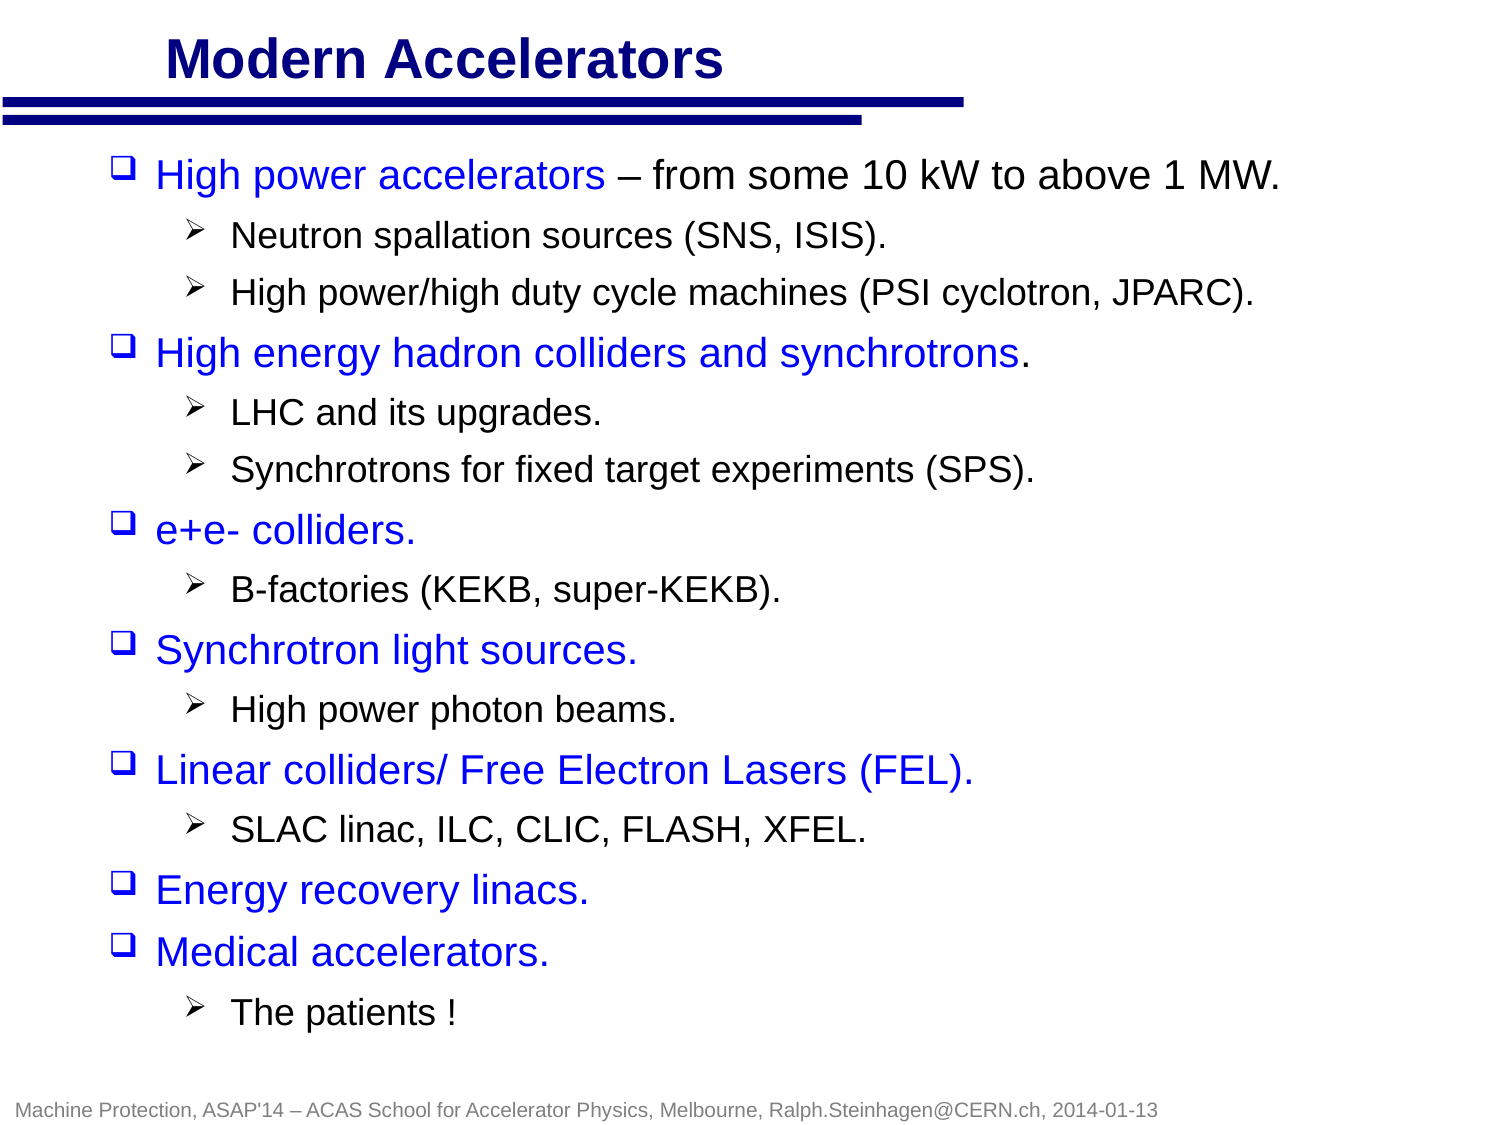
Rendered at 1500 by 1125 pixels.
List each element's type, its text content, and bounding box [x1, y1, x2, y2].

text_box High power accelerators – from some 10 kW to above 1 MW. Neutron spallation sources (SNS, ISIS). High power/high duty cycle machines (PSI cyclotron, JPARC). High energy hadron colliders and synchrotrons. LHC and its upgrades. Synchrotrons for fixed target experiments (SPS). e+e- colliders. B-factories (KEKB, super-KEKB). Synchrotron light sources. High power photon beams. Linear colliders/ Free Electron Lasers (FEL). SLAC linac, ILC, CLIC, FLASH, XFEL. Energy recovery linacs. Medical accelerators. The patients ! [93, 140, 1438, 1041]
title Modern Accelerators [149, 0, 1200, 113]
